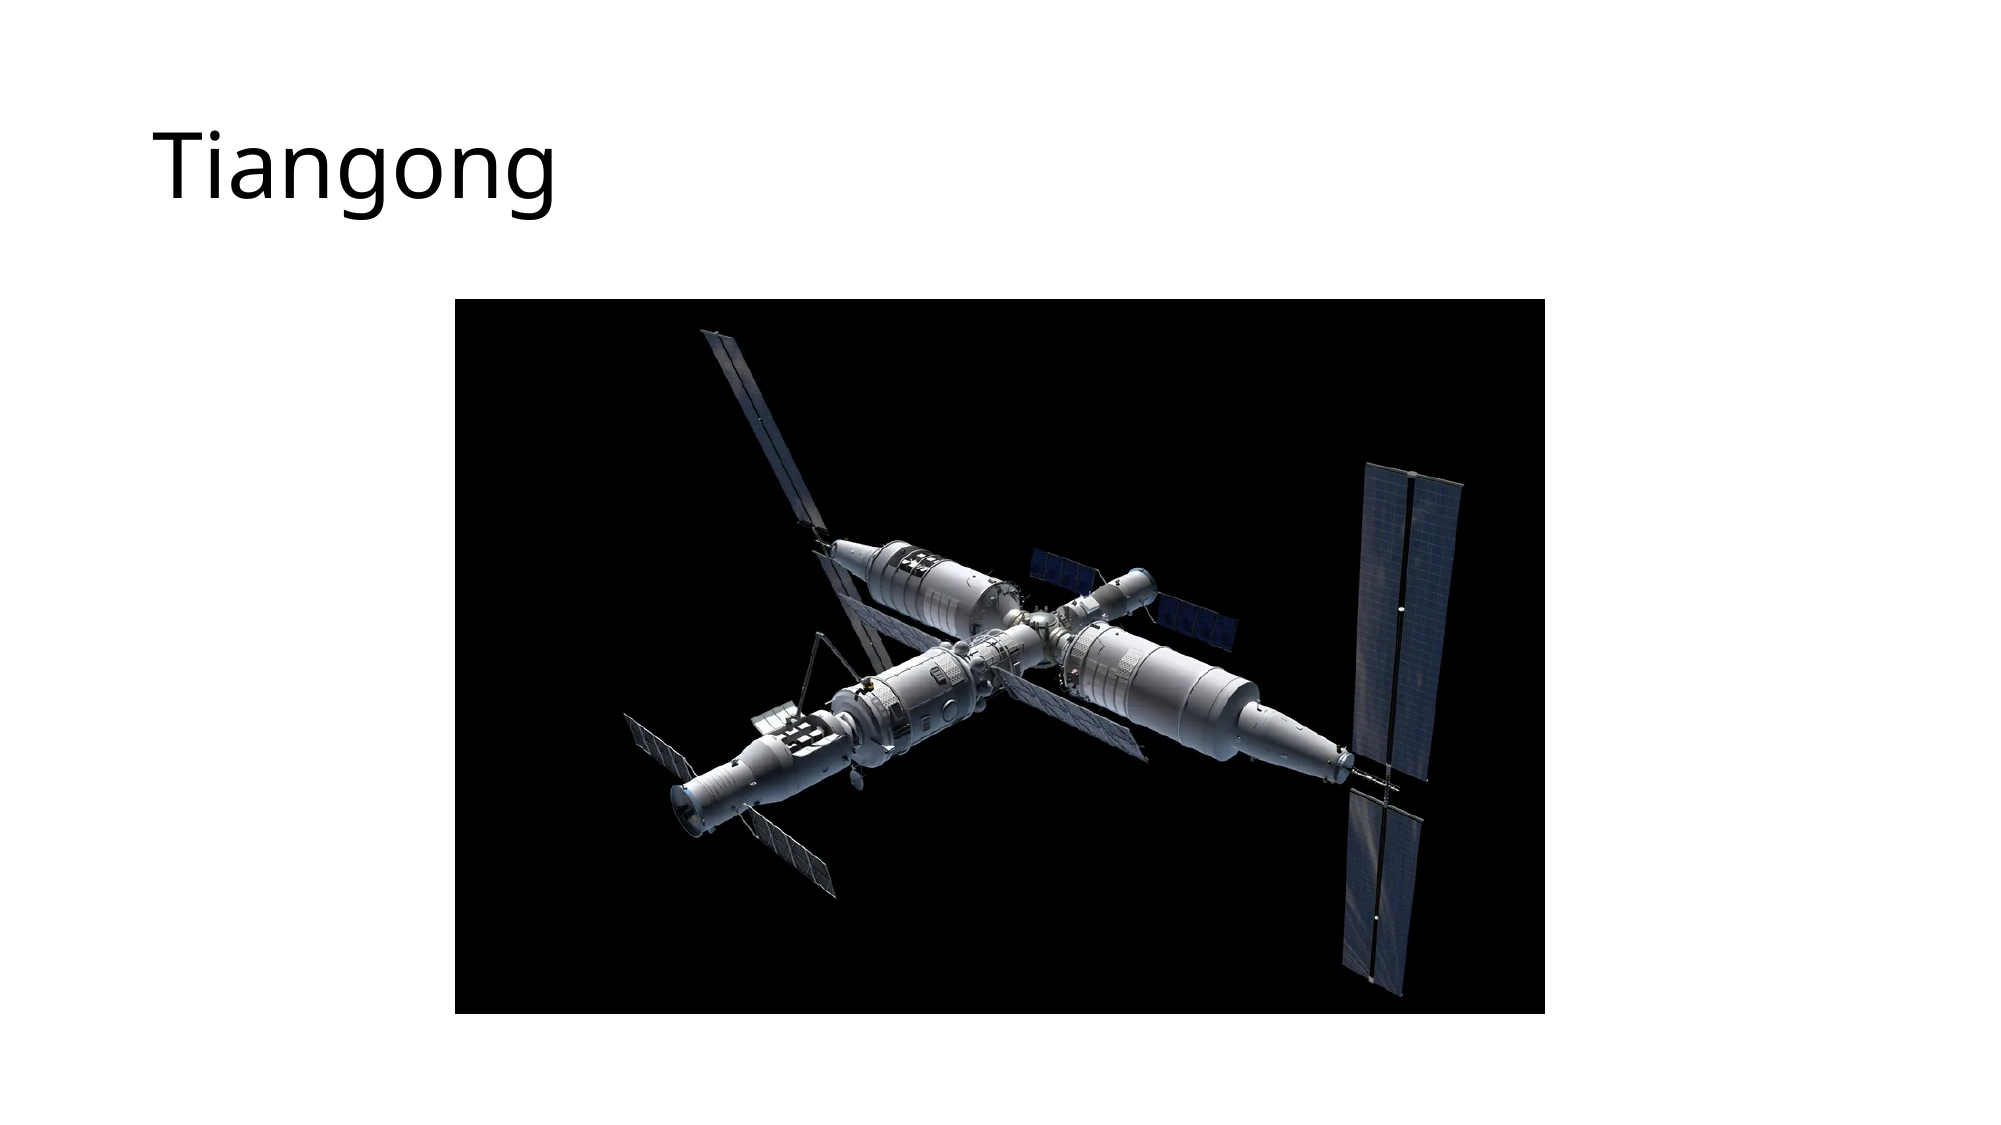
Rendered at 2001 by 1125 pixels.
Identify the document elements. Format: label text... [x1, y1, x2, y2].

picture [455, 299, 1545, 1014]
title Tiangong [137, 59, 1863, 278]
